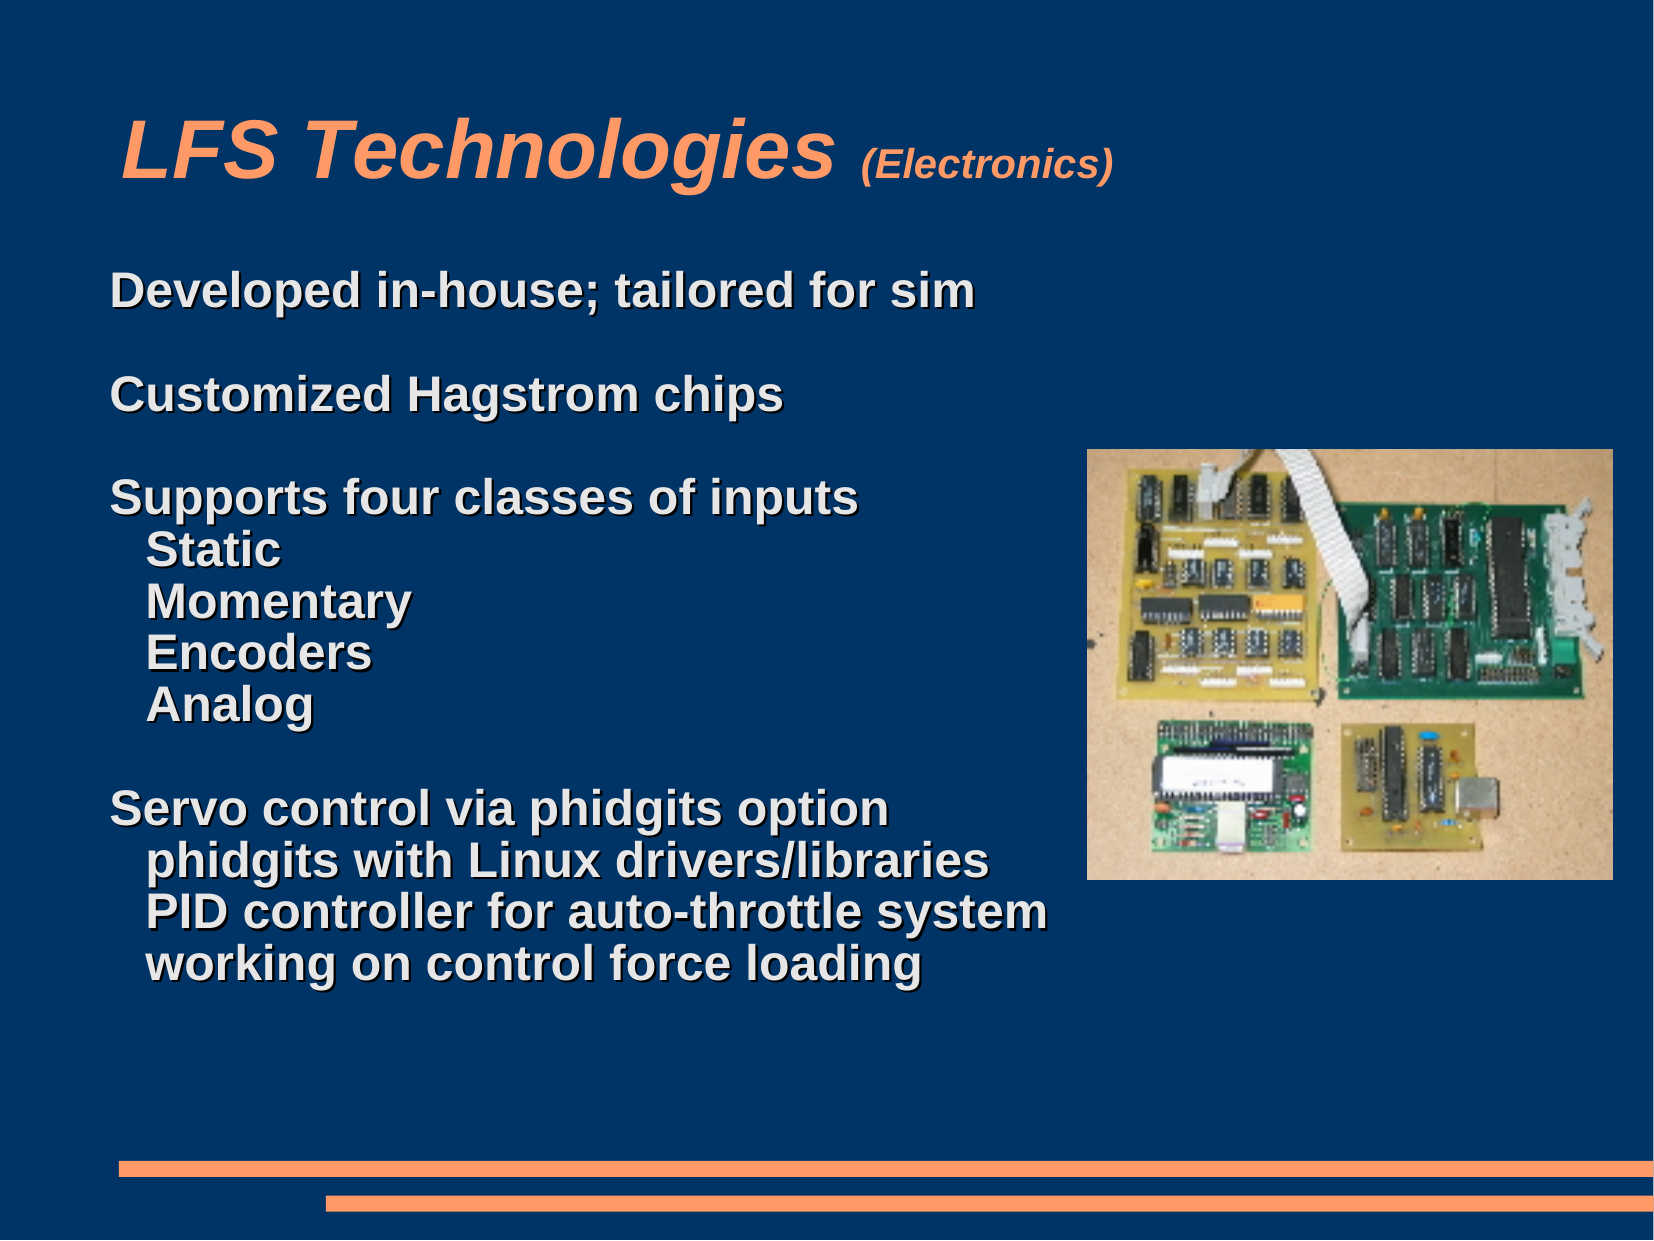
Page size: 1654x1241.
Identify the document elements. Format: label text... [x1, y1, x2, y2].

title LFS Technologies (Electronics)‏ [121, 46, 1534, 254]
picture [1087, 449, 1613, 880]
list Developed in-house; tailored for sim Customized Hagstrom chips Supports four classes of inputs Static Momentary Encoders Analog Servo control via phidgits option phidgits with Linux drivers/libraries PID controller for auto-throttle system working on control force loading [74, 262, 1561, 1133]
